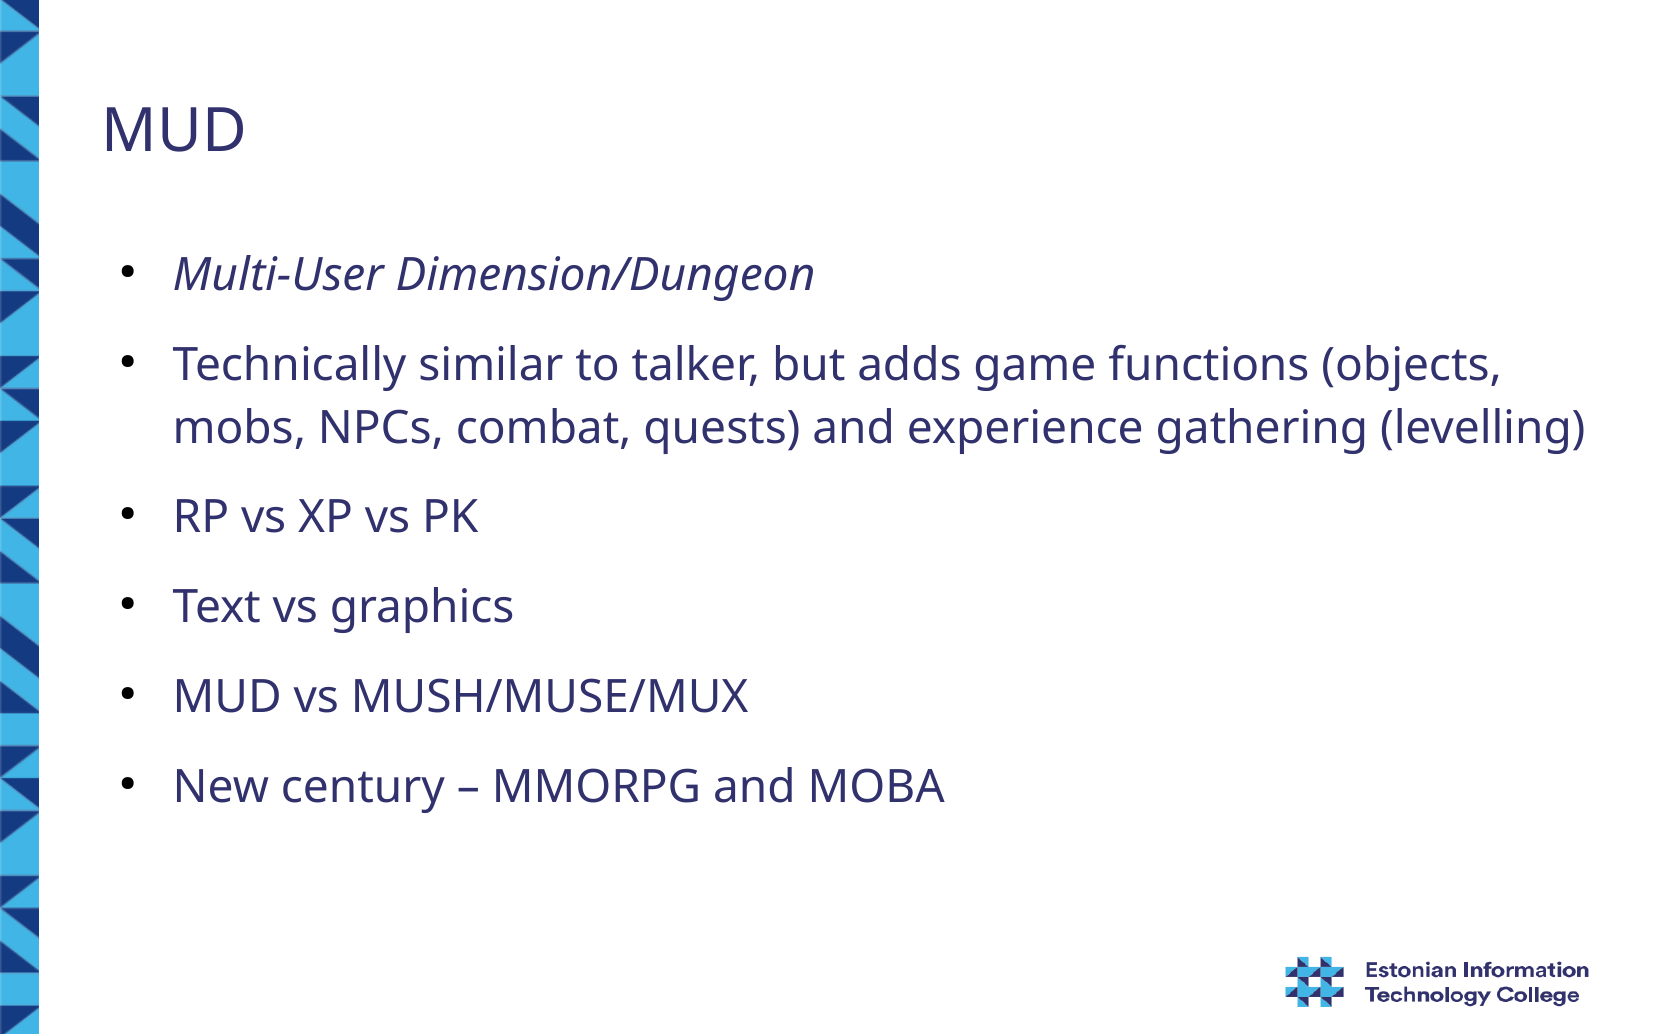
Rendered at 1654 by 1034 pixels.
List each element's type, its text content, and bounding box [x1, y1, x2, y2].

title MUD [101, 41, 1224, 214]
list Multi-User Dimension/Dungeon Technically similar to talker, but adds game functions (objects, mobs, NPCs, combat, quests) and experience gathering (levelling) RP vs XP vs PK Text vs graphics MUD vs MUSH/MUSE/MUX New century – MMORPG and MOBA [101, 241, 1591, 924]
